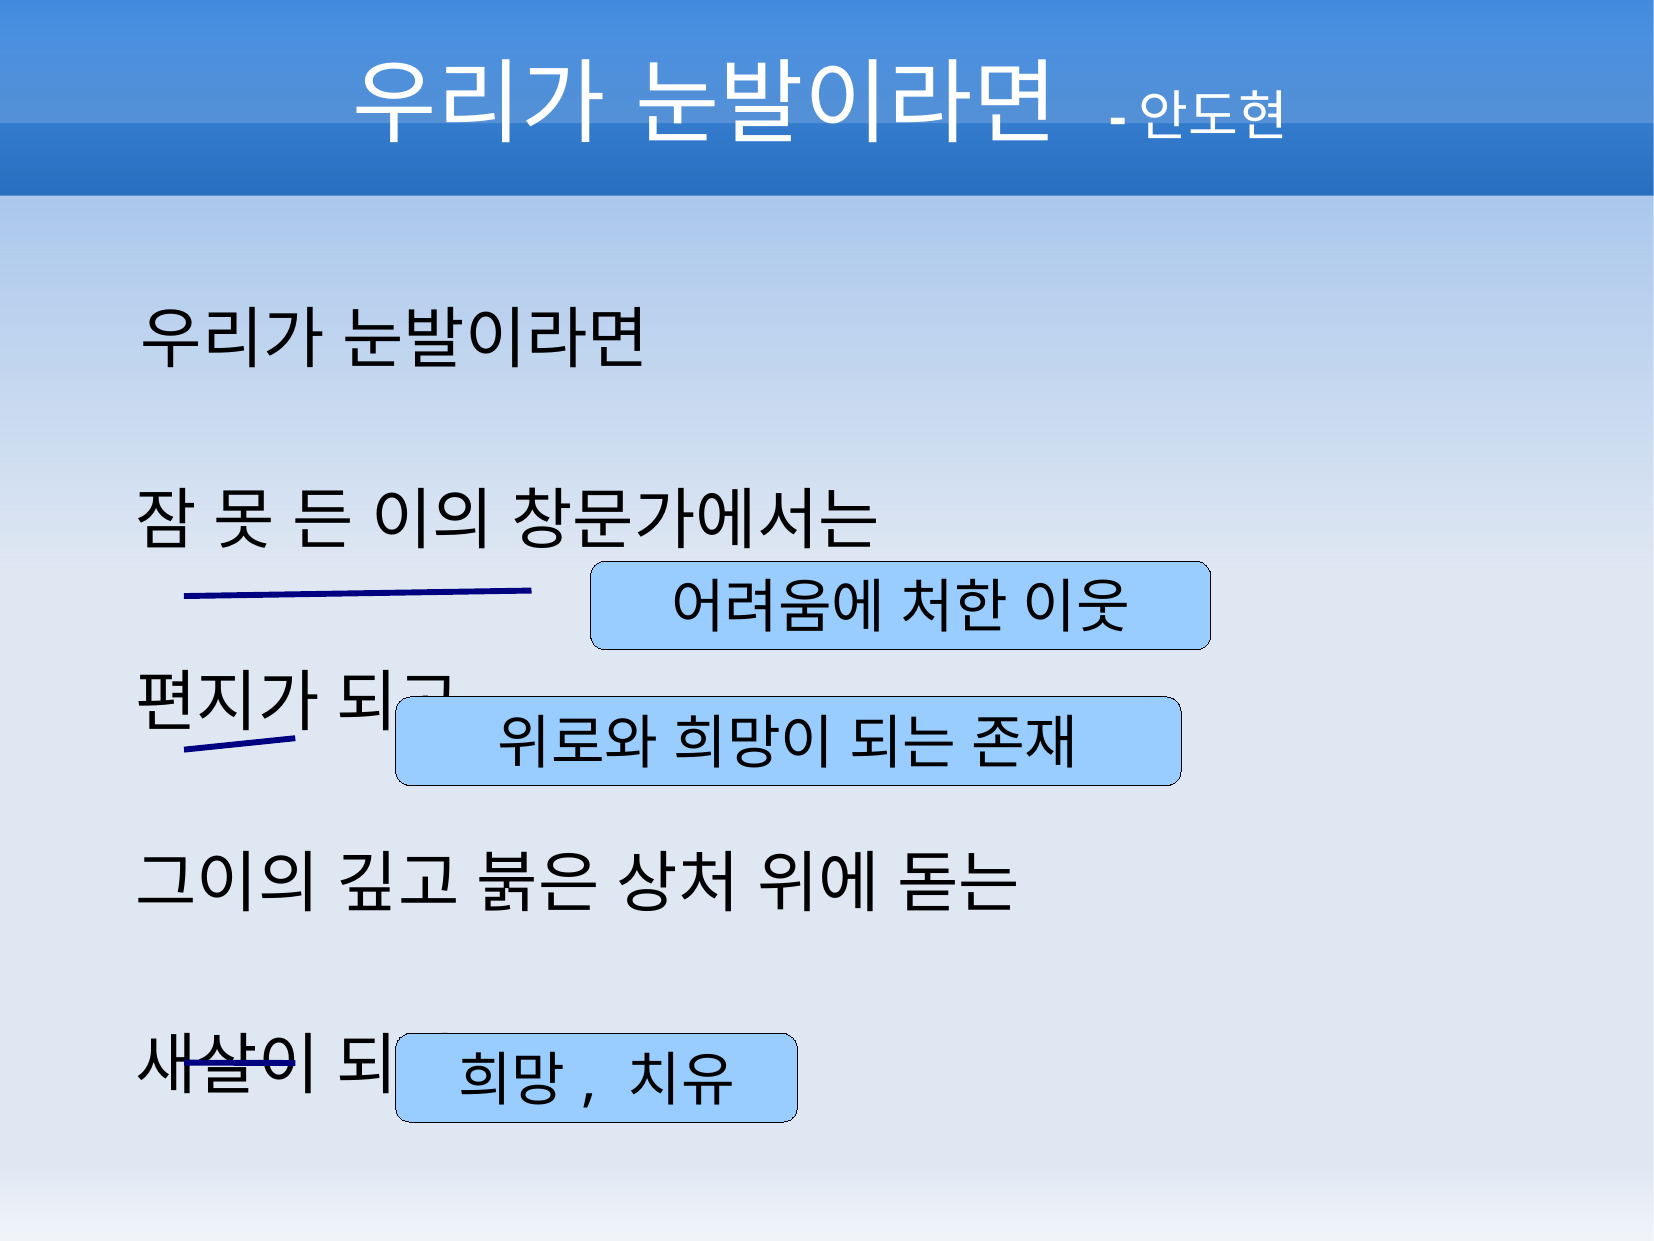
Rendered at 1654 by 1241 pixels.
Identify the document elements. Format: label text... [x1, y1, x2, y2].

title 우리가 눈발이라면 -안도현 [76, 7, 1565, 200]
text_box 위로와 희망이 되는 존재 [395, 696, 1182, 786]
picture [0, 0, 1654, 1241]
text_box 어려움에 처한 이웃 [590, 561, 1211, 650]
text_box 희망, 치유 [395, 1033, 798, 1123]
subtitle 우리가 눈발이라면 잠 못 든 이의 창문가에서는 편지가 되고 그이의 깊고 붉은 상처 위에 돋는 새살이 되자. [82, 297, 1571, 1101]
